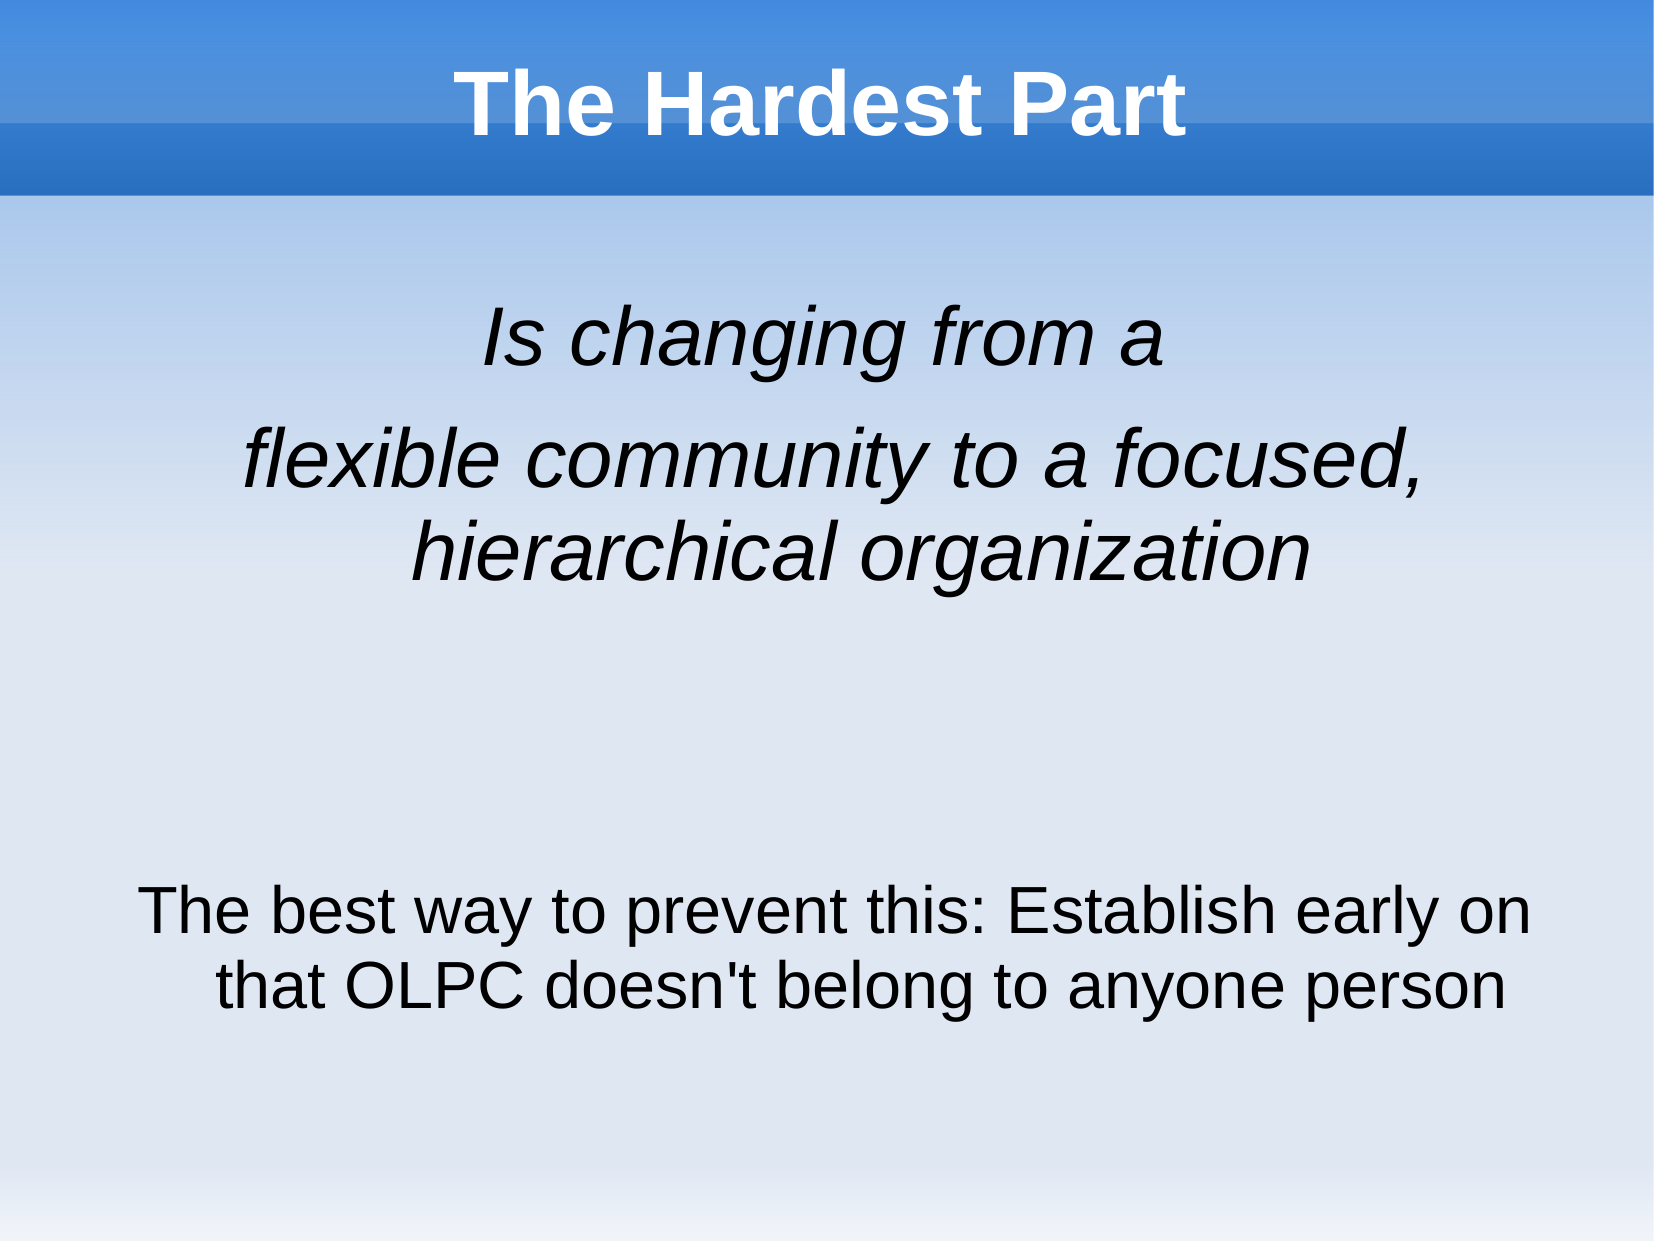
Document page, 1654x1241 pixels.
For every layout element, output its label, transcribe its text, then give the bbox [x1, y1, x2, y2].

title The Hardest Part [76, 7, 1565, 200]
list Is changing from a flexible community to a focused, hierarchical organization The best way to prevent this: Establish early on that OLPC doesn't belong to anyone person [82, 290, 1571, 1101]
picture [0, 0, 1654, 1241]
